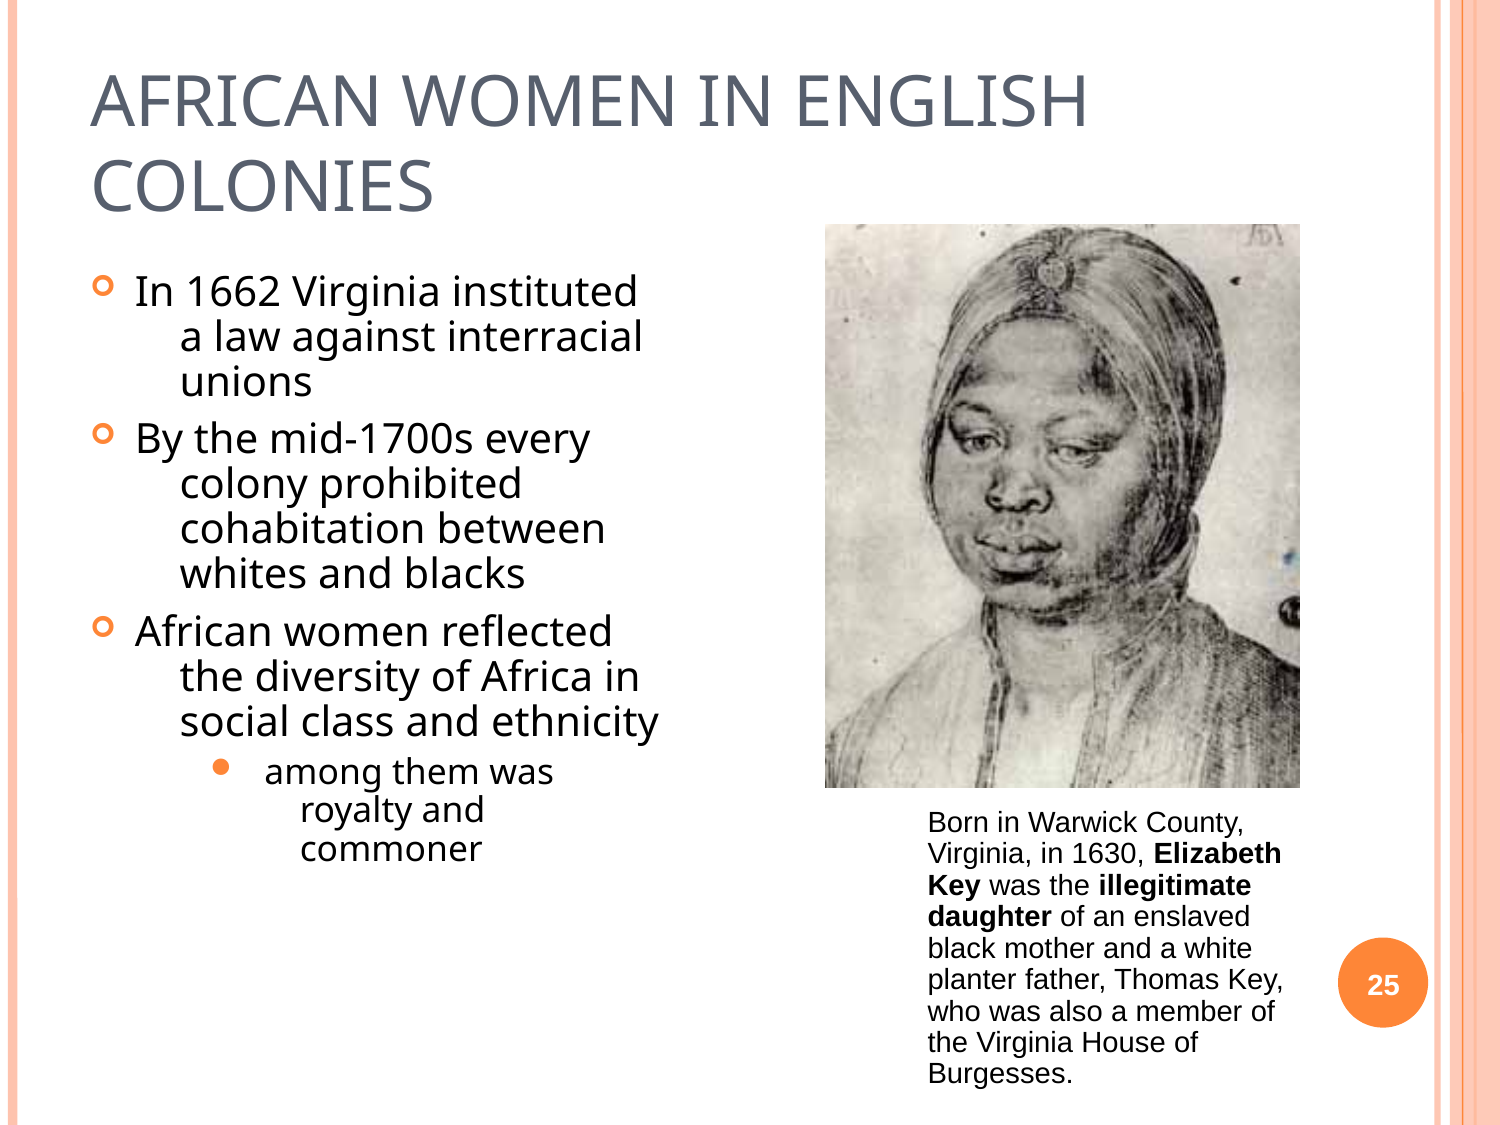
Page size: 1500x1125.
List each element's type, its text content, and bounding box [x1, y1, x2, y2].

text_box [1333, 940, 1434, 1027]
list In 1662 Virginia instituted a law against interracial unions By the mid-1700s every colony prohibited cohabitation between whites and blacks African women reflected the diversity of Africa in social class and ethnicity among them was royalty and commoner [75, 262, 676, 1013]
picture [825, 224, 1300, 788]
title African Women in English Colonies [75, 45, 1300, 233]
text_box Born in Warwick County, Virginia, in 1630, Elizabeth Key was the illegitimate daughter of an enslaved black mother and a white planter father, Thomas Key, who was also a member of the Virginia House of Burgesses. [762, 800, 1325, 1098]
